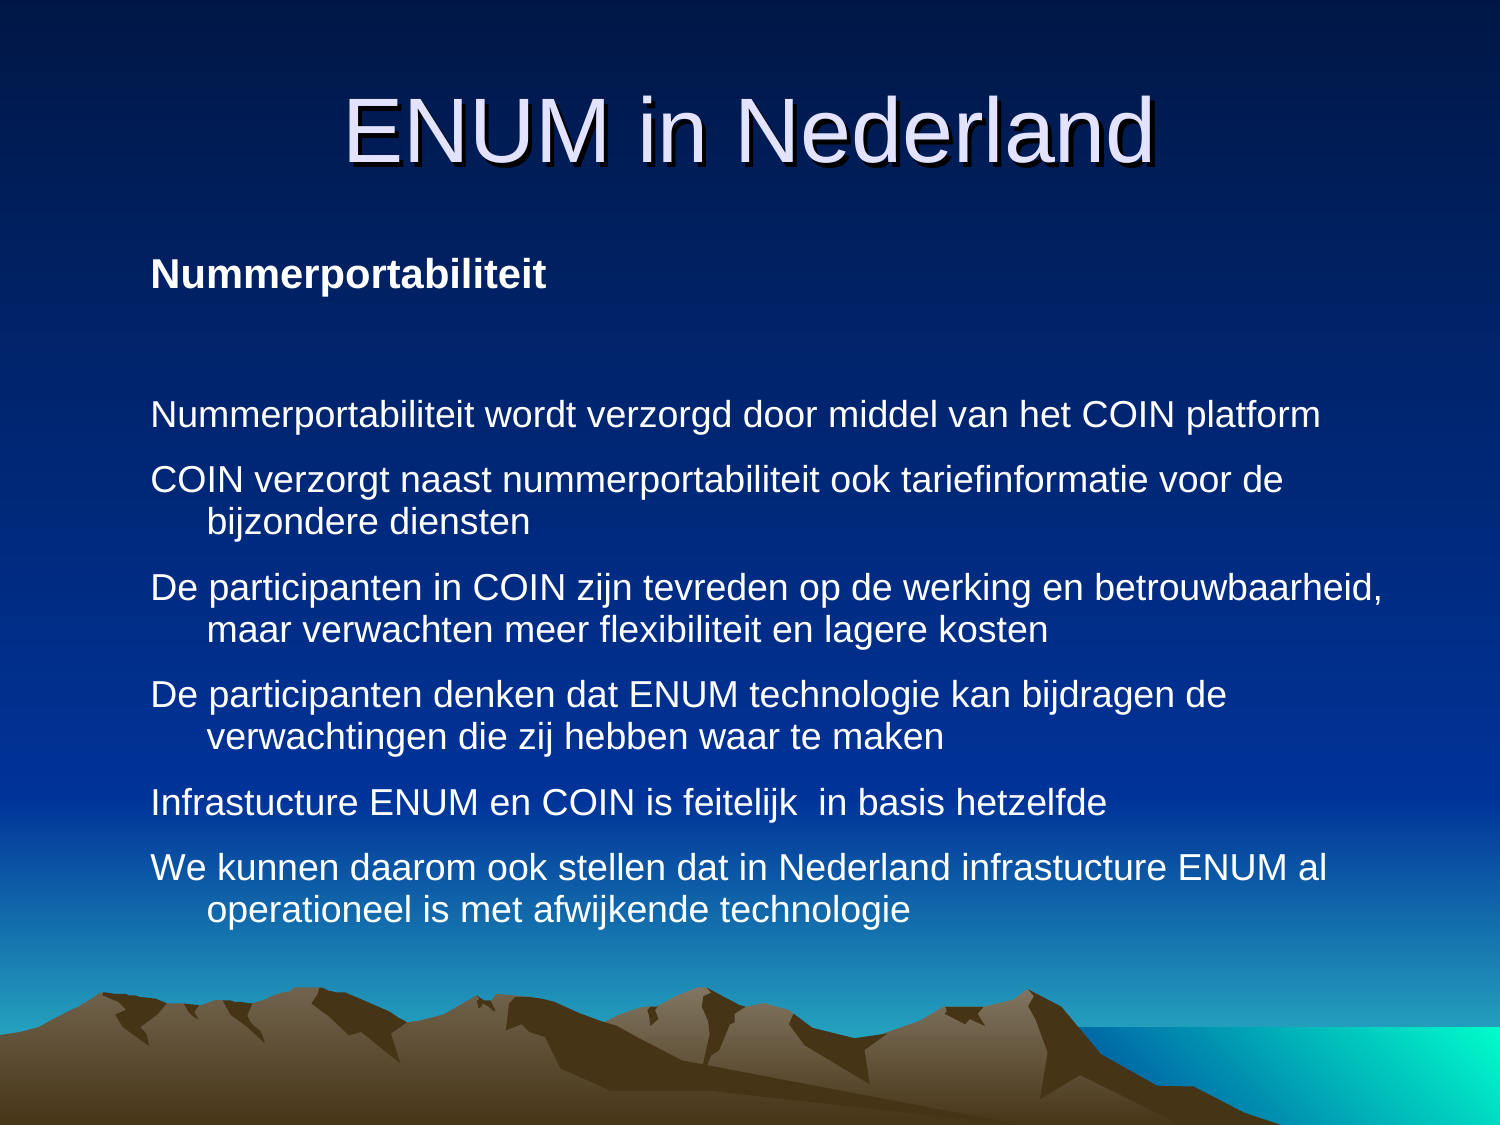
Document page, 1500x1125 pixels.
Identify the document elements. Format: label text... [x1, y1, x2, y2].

text_box Nummerportabiliteit Nummerportabiliteit wordt verzorgd door middel van het COIN platform COIN verzorgt naast nummerportabiliteit ook tariefinformatie voor de bijzondere diensten De participanten in COIN zijn tevreden op de werking en betrouwbaarheid, maar verwachten meer flexibiliteit en lagere kosten De participanten denken dat ENUM technologie kan bijdragen de verwachtingen die zij hebben waar te maken Infrastucture ENUM en COIN is feitelijk in basis hetzelfde We kunnen daarom ook stellen dat in Nederland infrastucture ENUM al operationeel is met afwijkende technologie [135, 243, 1424, 1004]
title ENUM in Nederland [75, 37, 1426, 225]
